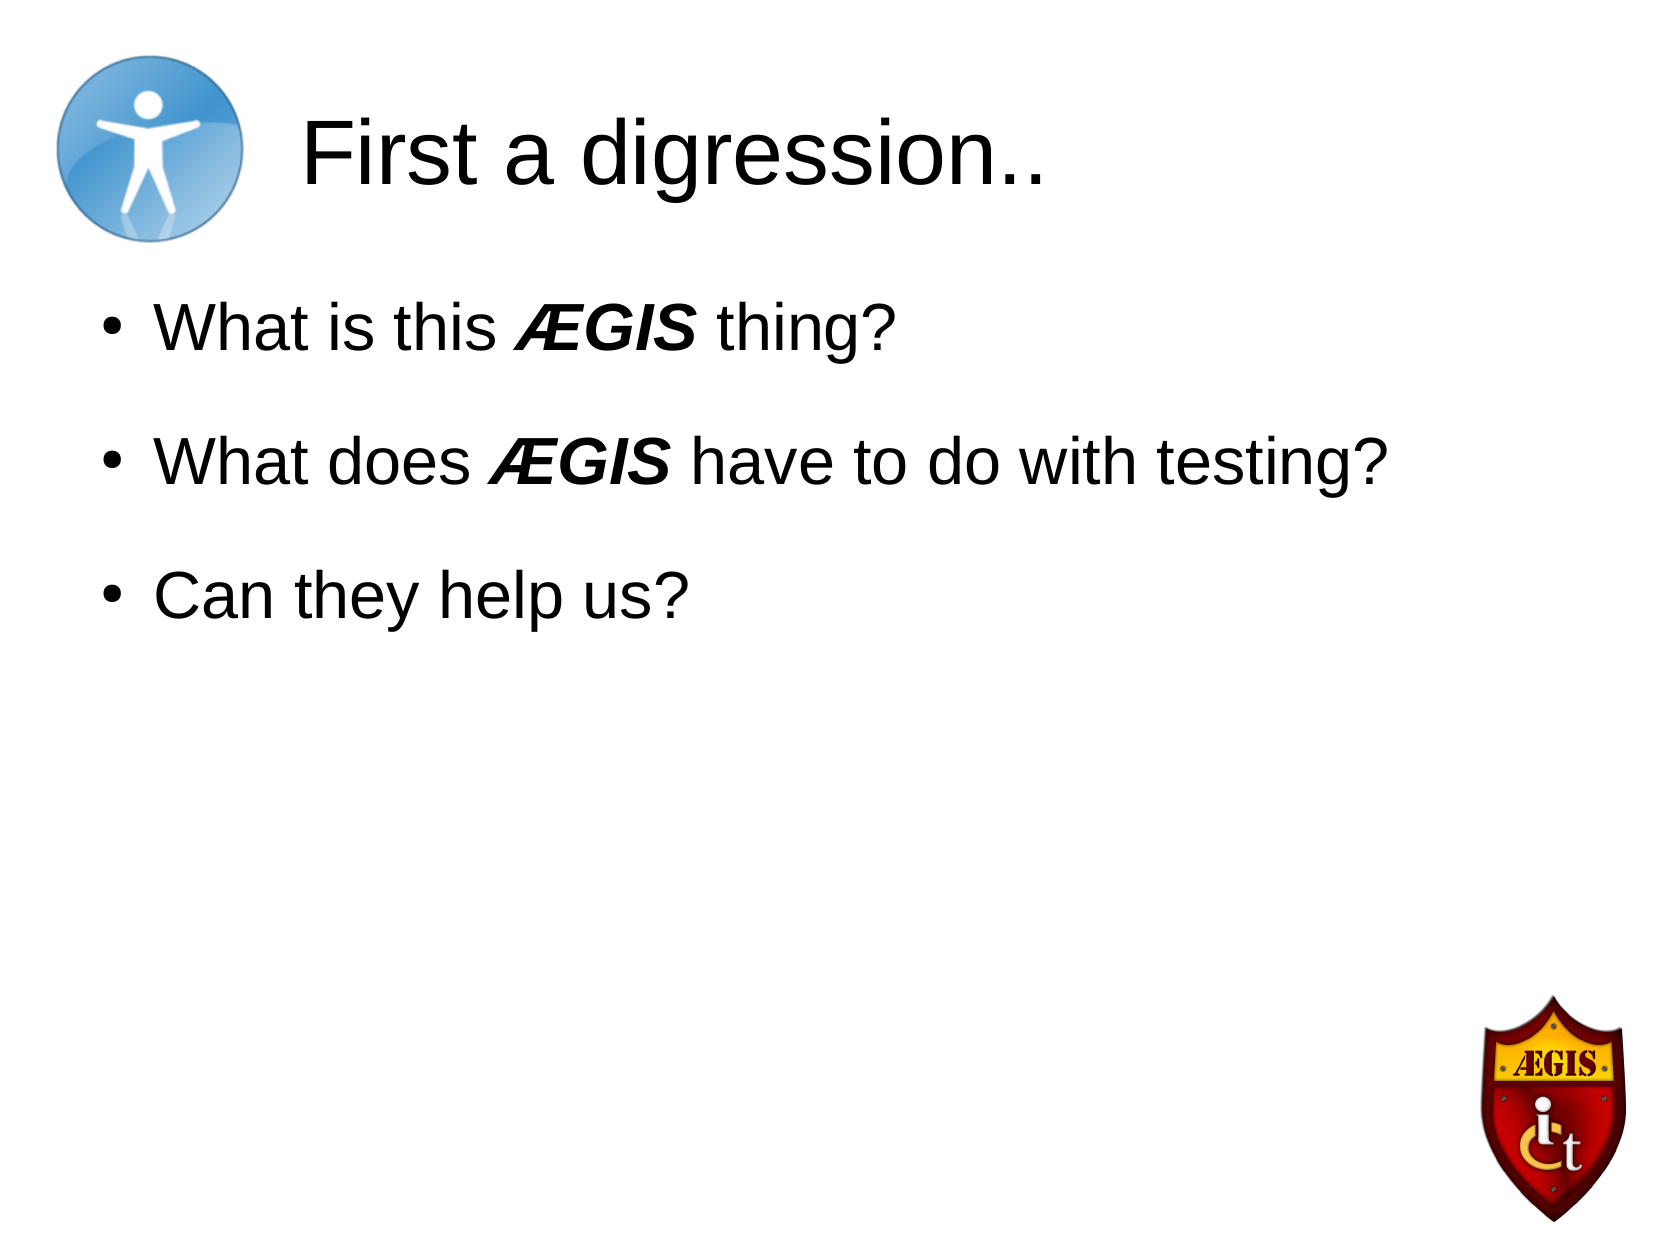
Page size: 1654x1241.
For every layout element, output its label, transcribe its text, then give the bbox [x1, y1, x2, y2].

title First a digression.. [300, 56, 1571, 250]
picture [56, 55, 244, 243]
picture [1425, 974, 1654, 1238]
list What is this ÆGIS thing? What does ÆGIS have to do with testing? Can they help us? [82, 290, 1571, 1094]
